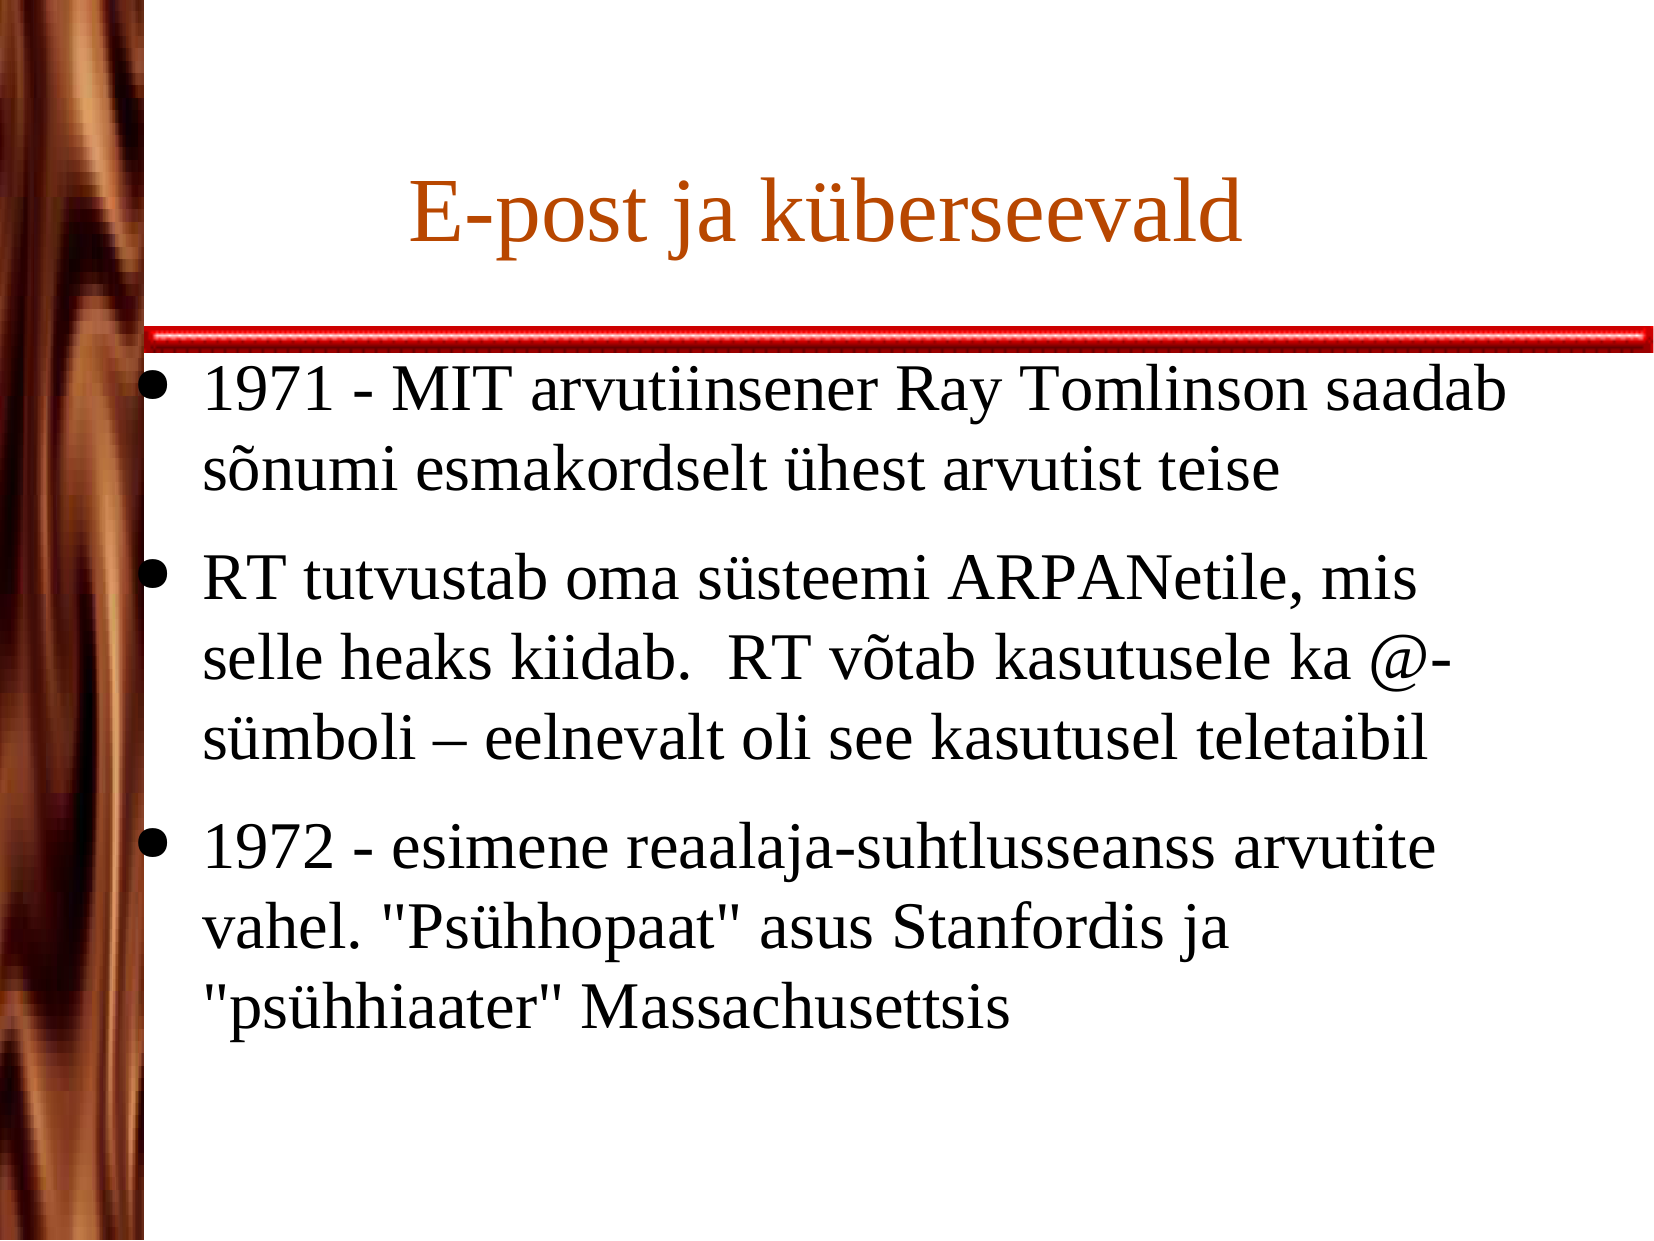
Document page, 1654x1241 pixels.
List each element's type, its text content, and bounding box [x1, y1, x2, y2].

title E-post ja küberseevald [121, 100, 1533, 312]
list 1971 - MIT arvutiinsener Ray Tomlinson saadab sõnumi esmakordselt ühest arvutist teise RT tutvustab oma süsteemi ARPANetile, mis selle heaks kiidab. RT võtab kasutusele ka @-sümboli – eelnevalt oli see kasutusel teletaibil 1972 - esimene reaalaja-suhtlusseanss arvutite vahel. "Psühhopaat" asus Stanfordis ja "psühhiaater" Massachusettsis [121, 344, 1533, 1126]
picture [0, 0, 1654, 1240]
